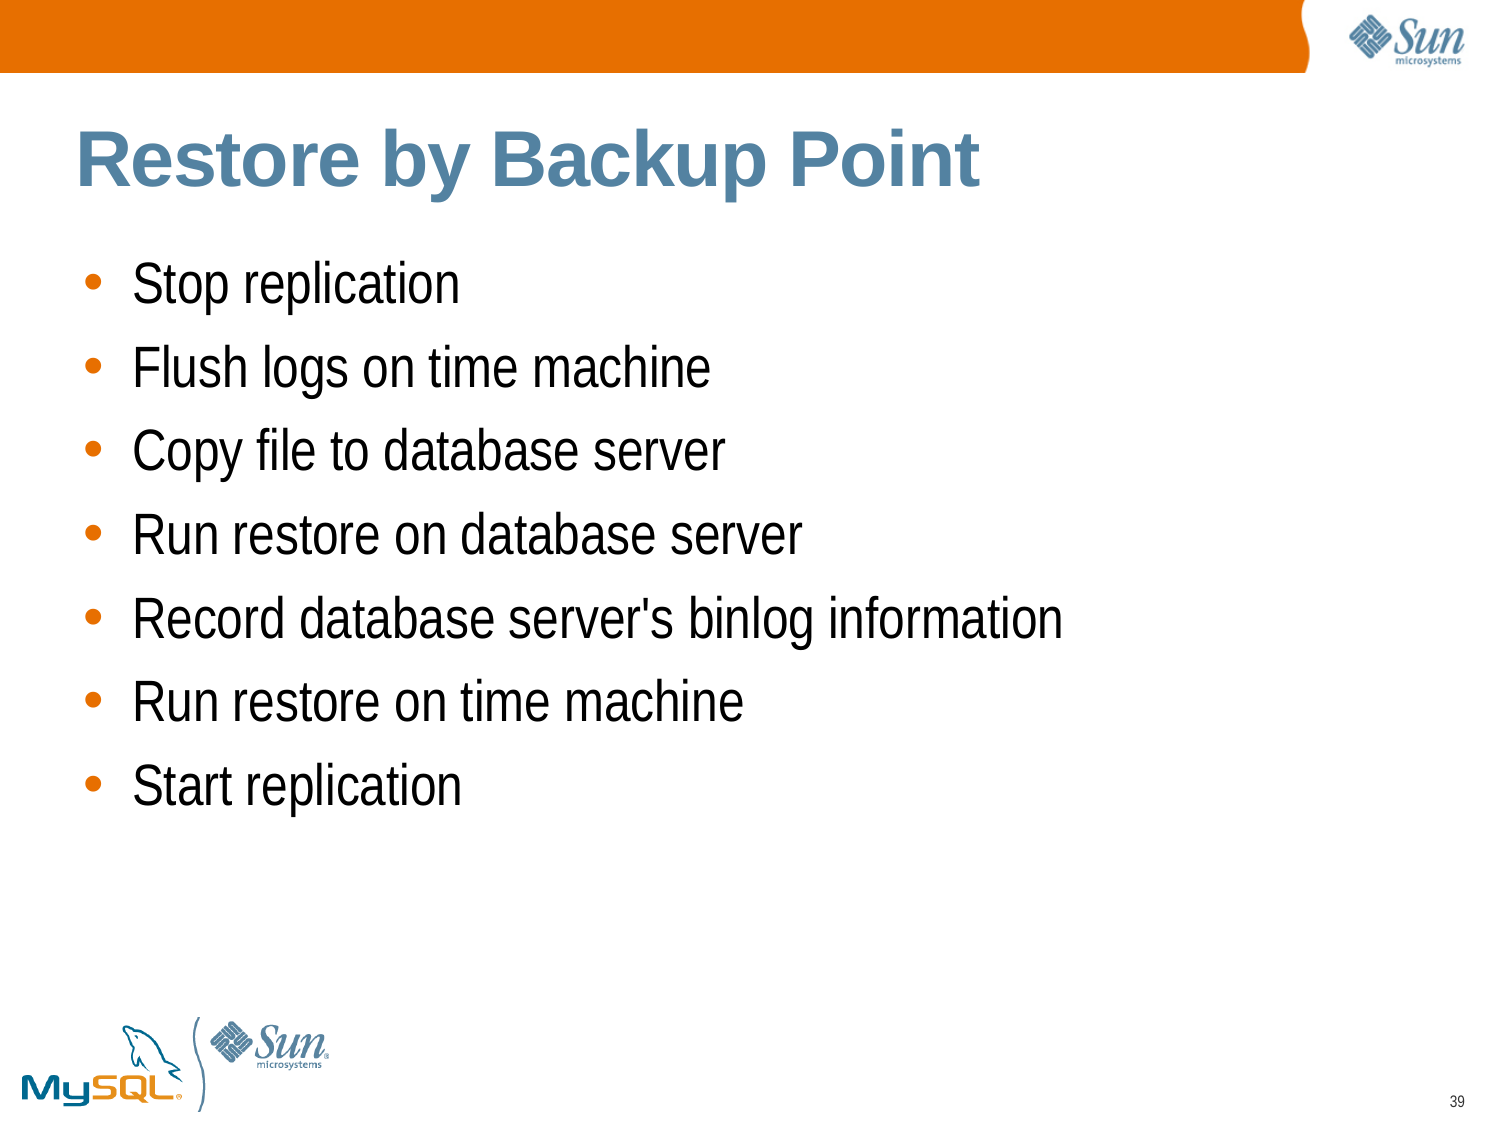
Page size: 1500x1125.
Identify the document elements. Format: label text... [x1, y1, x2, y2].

list Stop replication Flush logs on time machine Copy file to database server Run restore on database server Record database server's binlog information Run restore on time machine Start replication [64, 258, 1401, 1062]
picture [22, 1017, 329, 1112]
title Restore by Backup Point [75, 123, 1437, 227]
picture [0, 0, 1500, 73]
